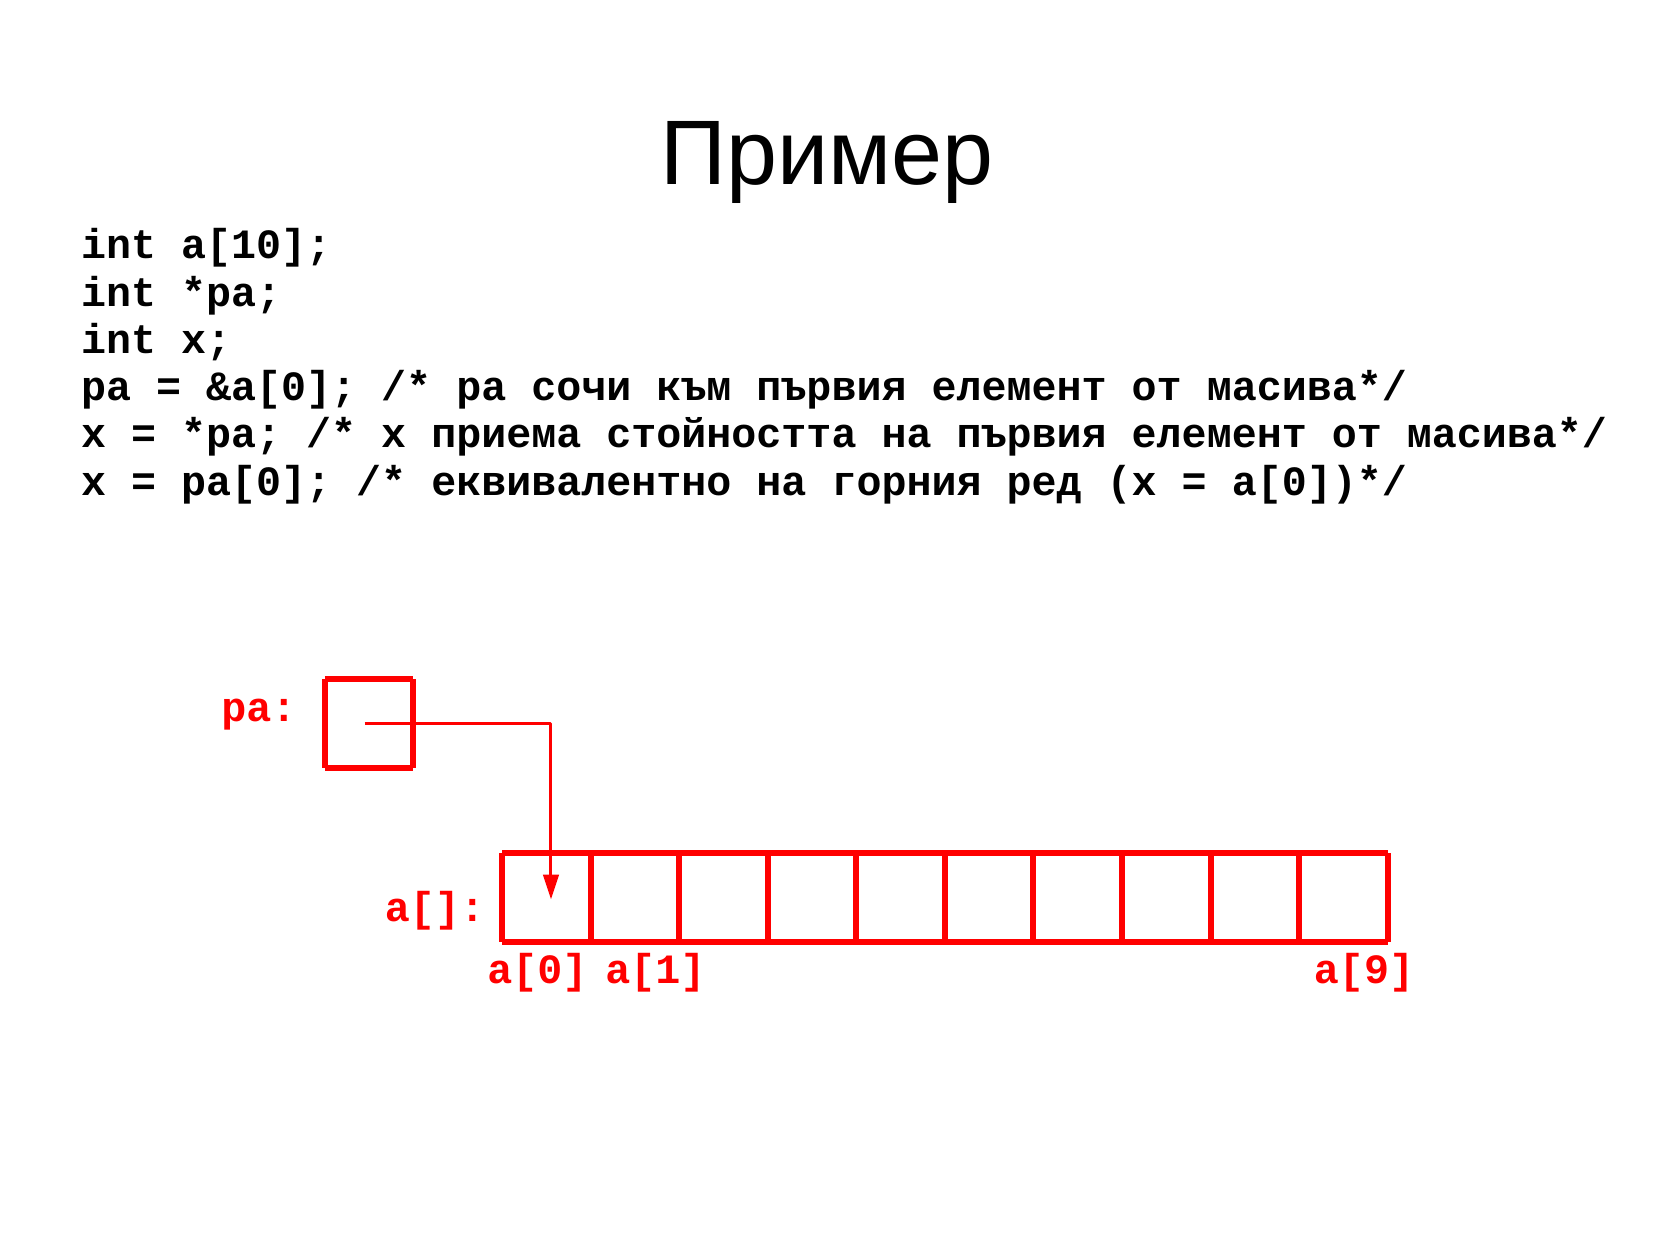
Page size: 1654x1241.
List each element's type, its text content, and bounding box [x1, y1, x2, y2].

text_box int a[10]; int *pa; int x; pa = &a[0]; /* pa сочи към първия елемент от масива*/ x = *pa; /* x приема стойността на първия елемент от масива*/ x = pa[0]; /* еквивалентно на горния ред (x = a[0])*/ [66, 216, 1654, 519]
text_box a[0] [472, 941, 590, 1005]
text_box a[]: [370, 879, 502, 943]
title Пример [82, 49, 1571, 216]
text_box a[9] [1299, 941, 1447, 1005]
text_box pa: [206, 679, 325, 742]
text_box a[1] [590, 941, 739, 1005]
